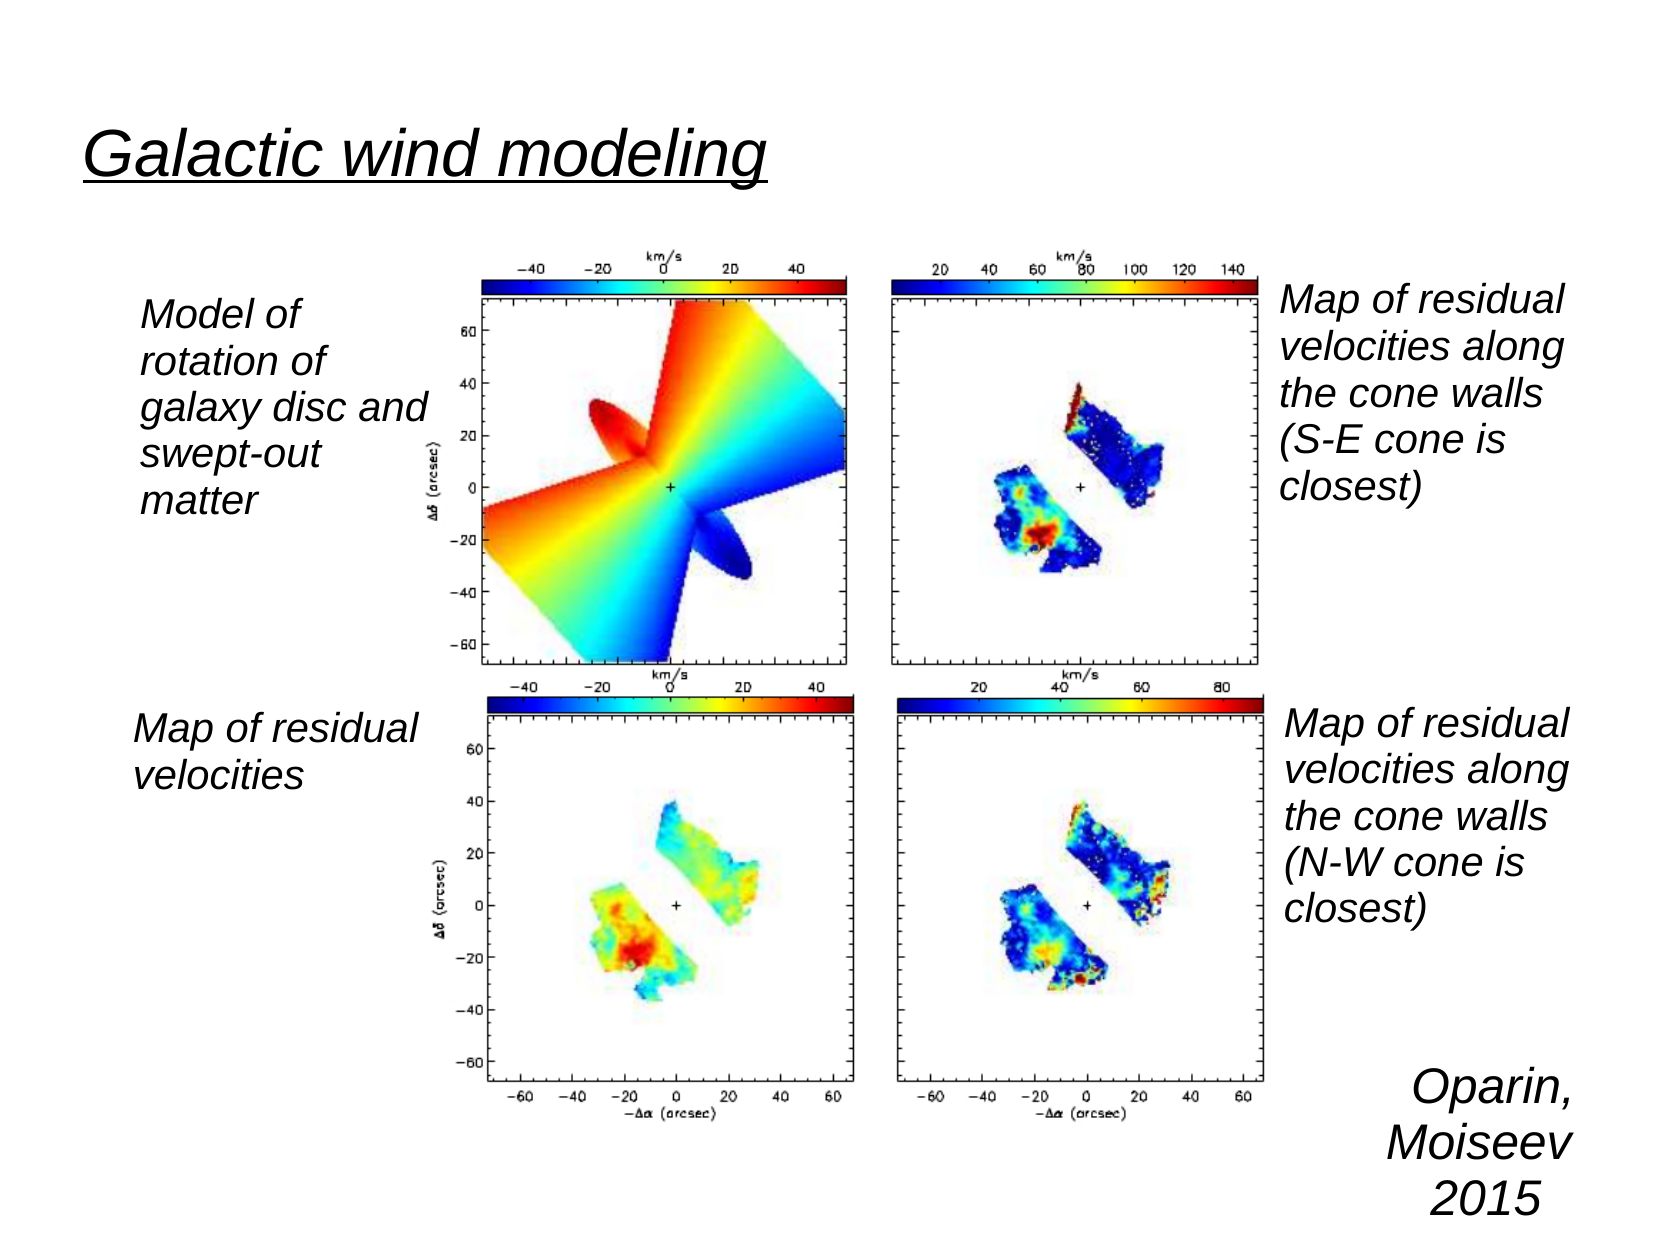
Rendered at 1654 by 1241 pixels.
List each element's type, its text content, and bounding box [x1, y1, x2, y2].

text_box Model of rotation of galaxy disc and swept-out matter [125, 283, 461, 531]
title Galactic wind modeling [82, 49, 1571, 257]
text_box Map of residual velocities [118, 697, 454, 880]
text_box Map of residual velocities along the cone walls (N-W cone is closest) [1269, 691, 1605, 940]
picture [413, 224, 1270, 1145]
text_box Map of residual velocities along the cone walls (S-E cone is closest) [1264, 268, 1600, 517]
text_box Oparin, Moiseev 2015 [1318, 1051, 1654, 1234]
